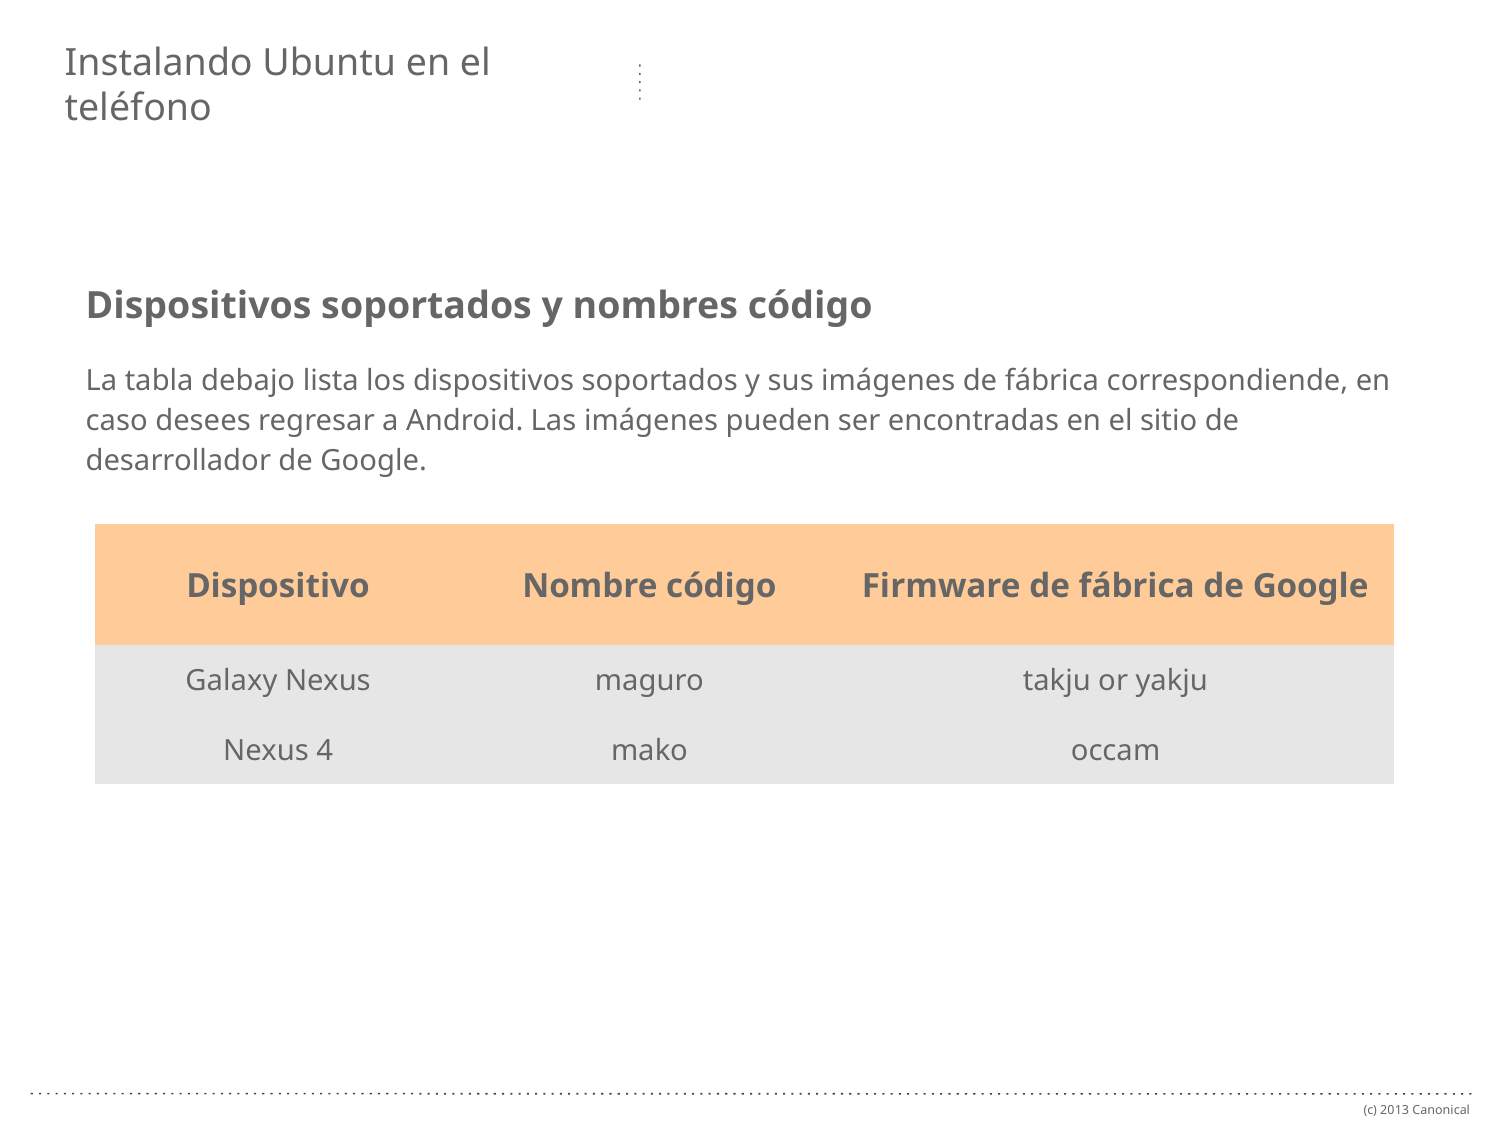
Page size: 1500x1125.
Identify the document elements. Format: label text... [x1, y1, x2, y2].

text_box (c) 2013 Canonical [19, 1099, 1485, 1119]
table_header Nombre código [462, 524, 837, 645]
table_header Dispositivo [95, 524, 462, 645]
table_cell maguro [462, 645, 837, 714]
table_cell takju or yakju [837, 645, 1394, 714]
table_cell Nexus 4 [95, 714, 462, 784]
title Instalando Ubuntu en el teléfono [49, 53, 650, 114]
table_cell occam [837, 714, 1394, 784]
table_cell mako [462, 714, 837, 784]
table_header Firmware de fábrica de Google [837, 524, 1394, 645]
table_cell Galaxy Nexus [95, 645, 462, 714]
text_box Dispositivos soportados y nombres código La tabla debajo lista los dispositivos soportados y sus imágenes de fábrica correspondiende, en caso desees regresar a Android. Las imágenes pueden ser encontradas en el sitio de desarrollador de Google. [70, 271, 1441, 459]
